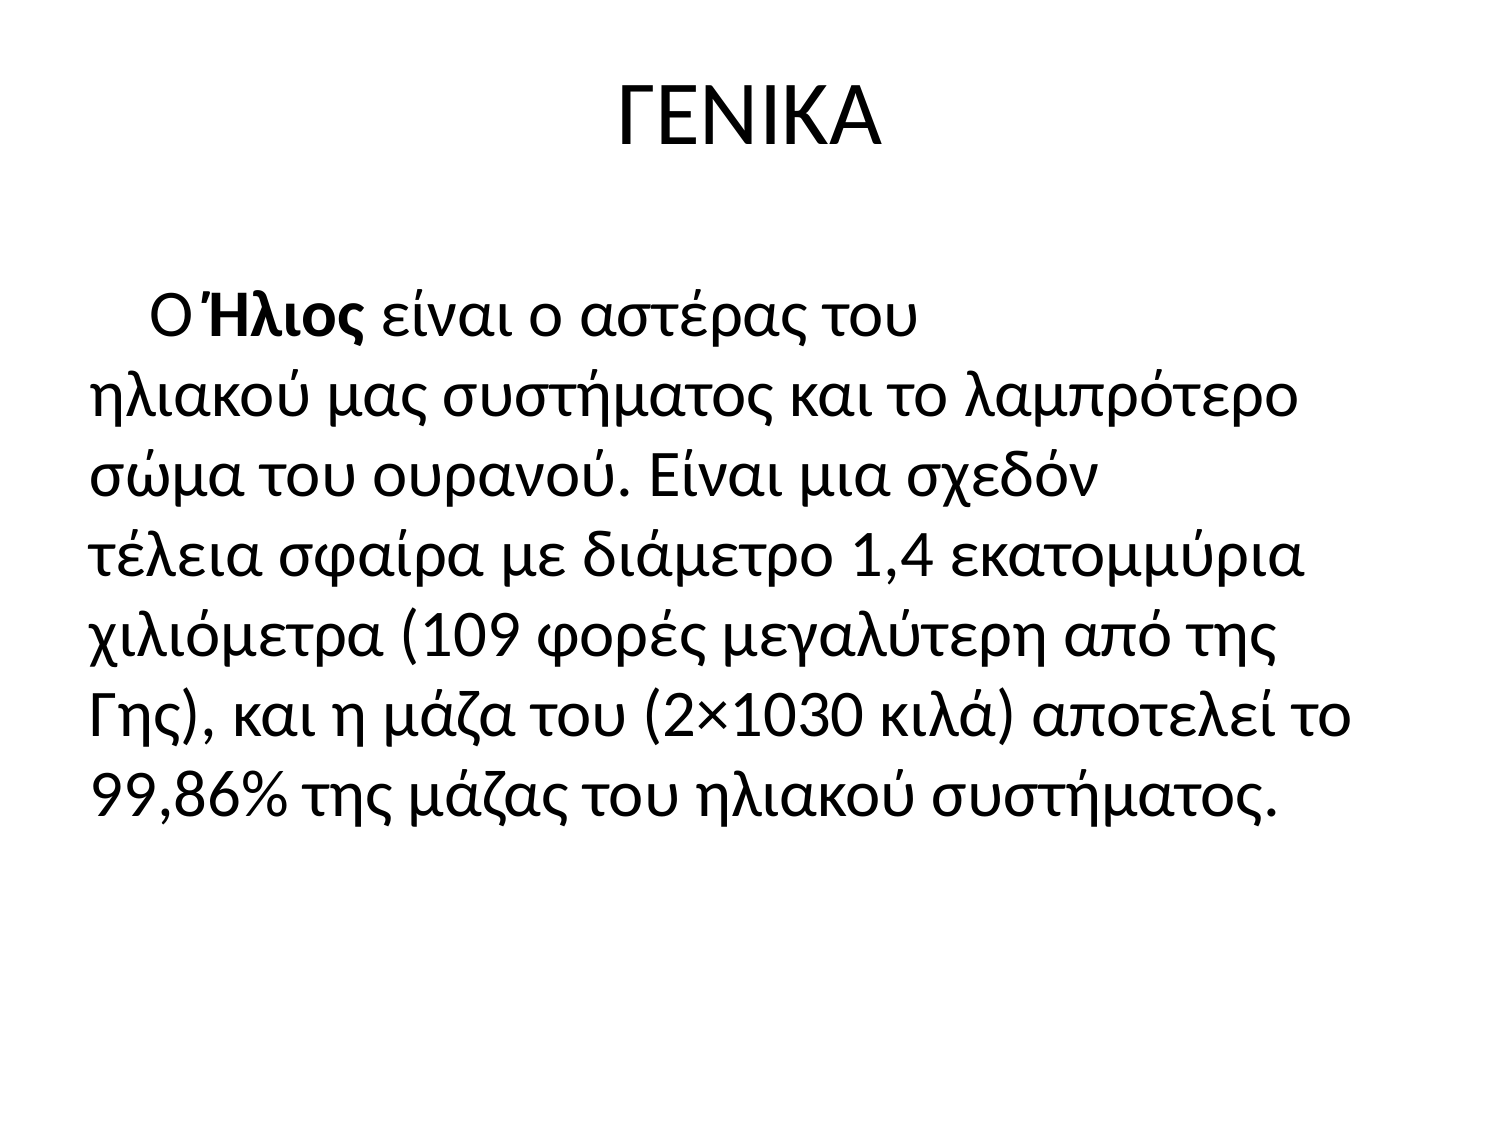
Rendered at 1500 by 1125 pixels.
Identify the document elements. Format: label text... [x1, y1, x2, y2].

title ΓΕΝΙΚΑ [75, 45, 1425, 233]
list Ο Ήλιος είναι ο αστέρας του ηλιακού μας συστήματος και το λαμπρότερο σώμα του ουρανού. Είναι μια σχεδόν τέλεια σφαίρα με διάμετρο 1,4 εκατομμύρια χιλιόμετρα (109 φορές μεγαλύτερη από της Γης), και η μάζα του (2×1030 κιλά) αποτελεί το 99,86% της μάζας του ηλιακού συστήματος. [75, 262, 1425, 1005]
